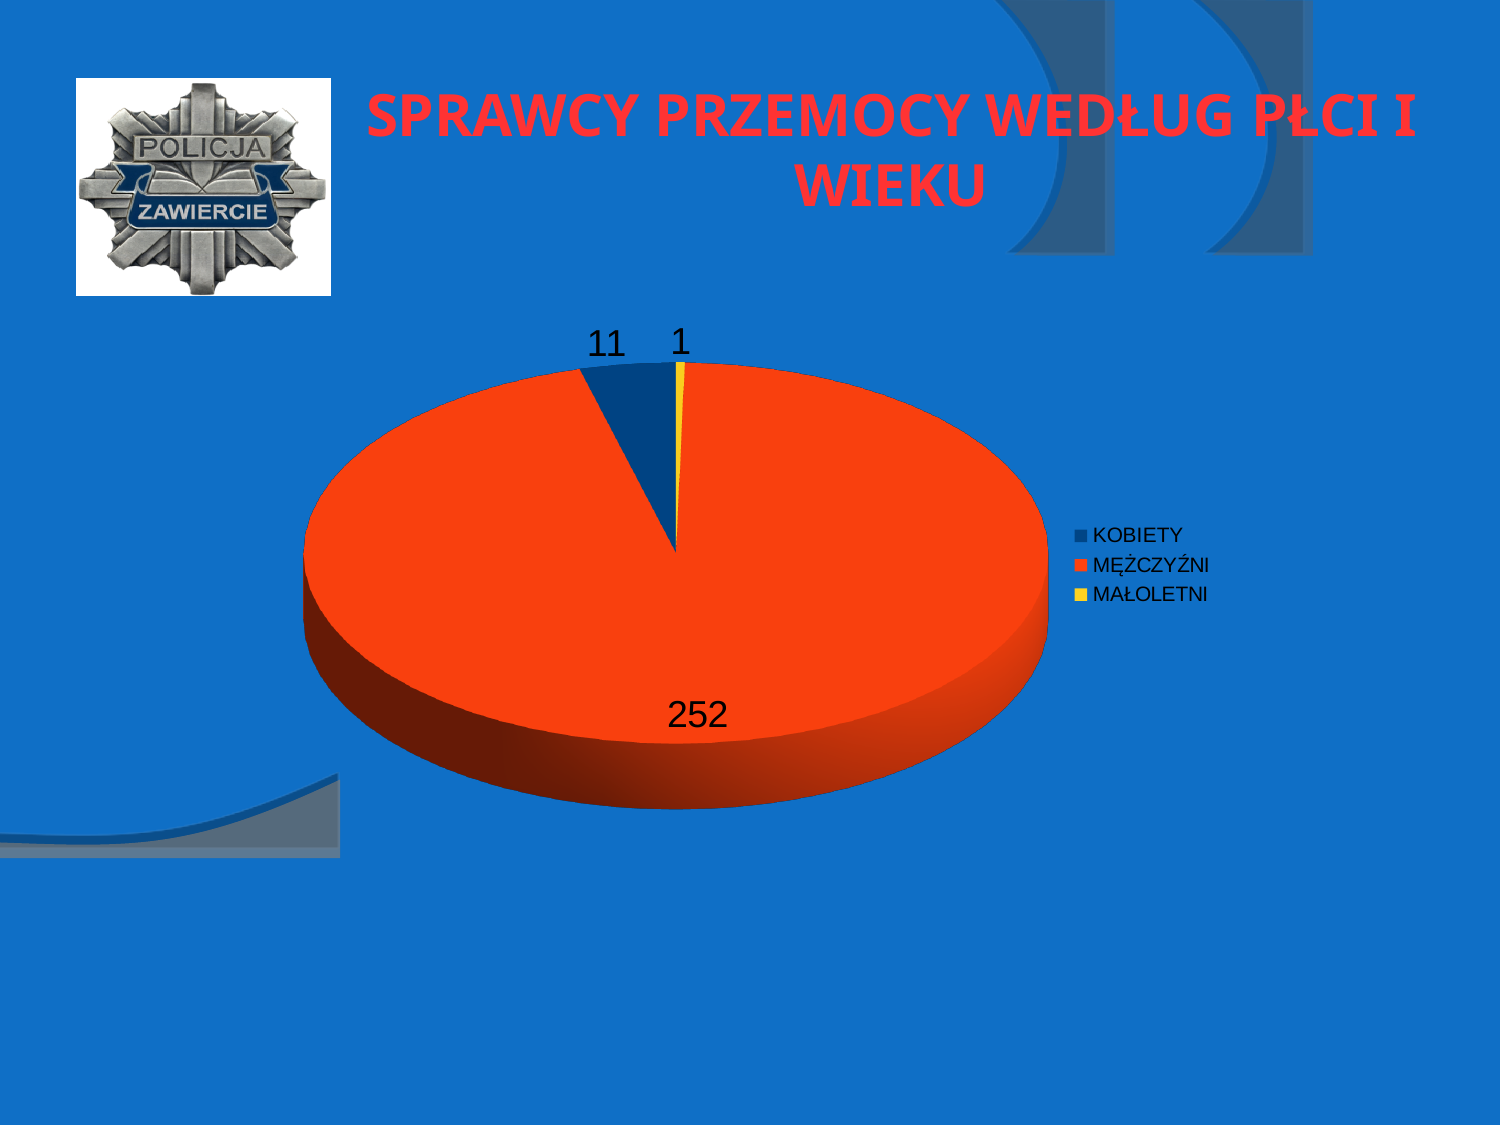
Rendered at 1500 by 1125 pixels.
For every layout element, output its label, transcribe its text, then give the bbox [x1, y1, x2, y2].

title SPRAWCY PRZEMOCY WEDŁUG PŁCI I WIEKU [354, 70, 1430, 284]
chart [284, 299, 1230, 832]
picture [76, 78, 331, 296]
